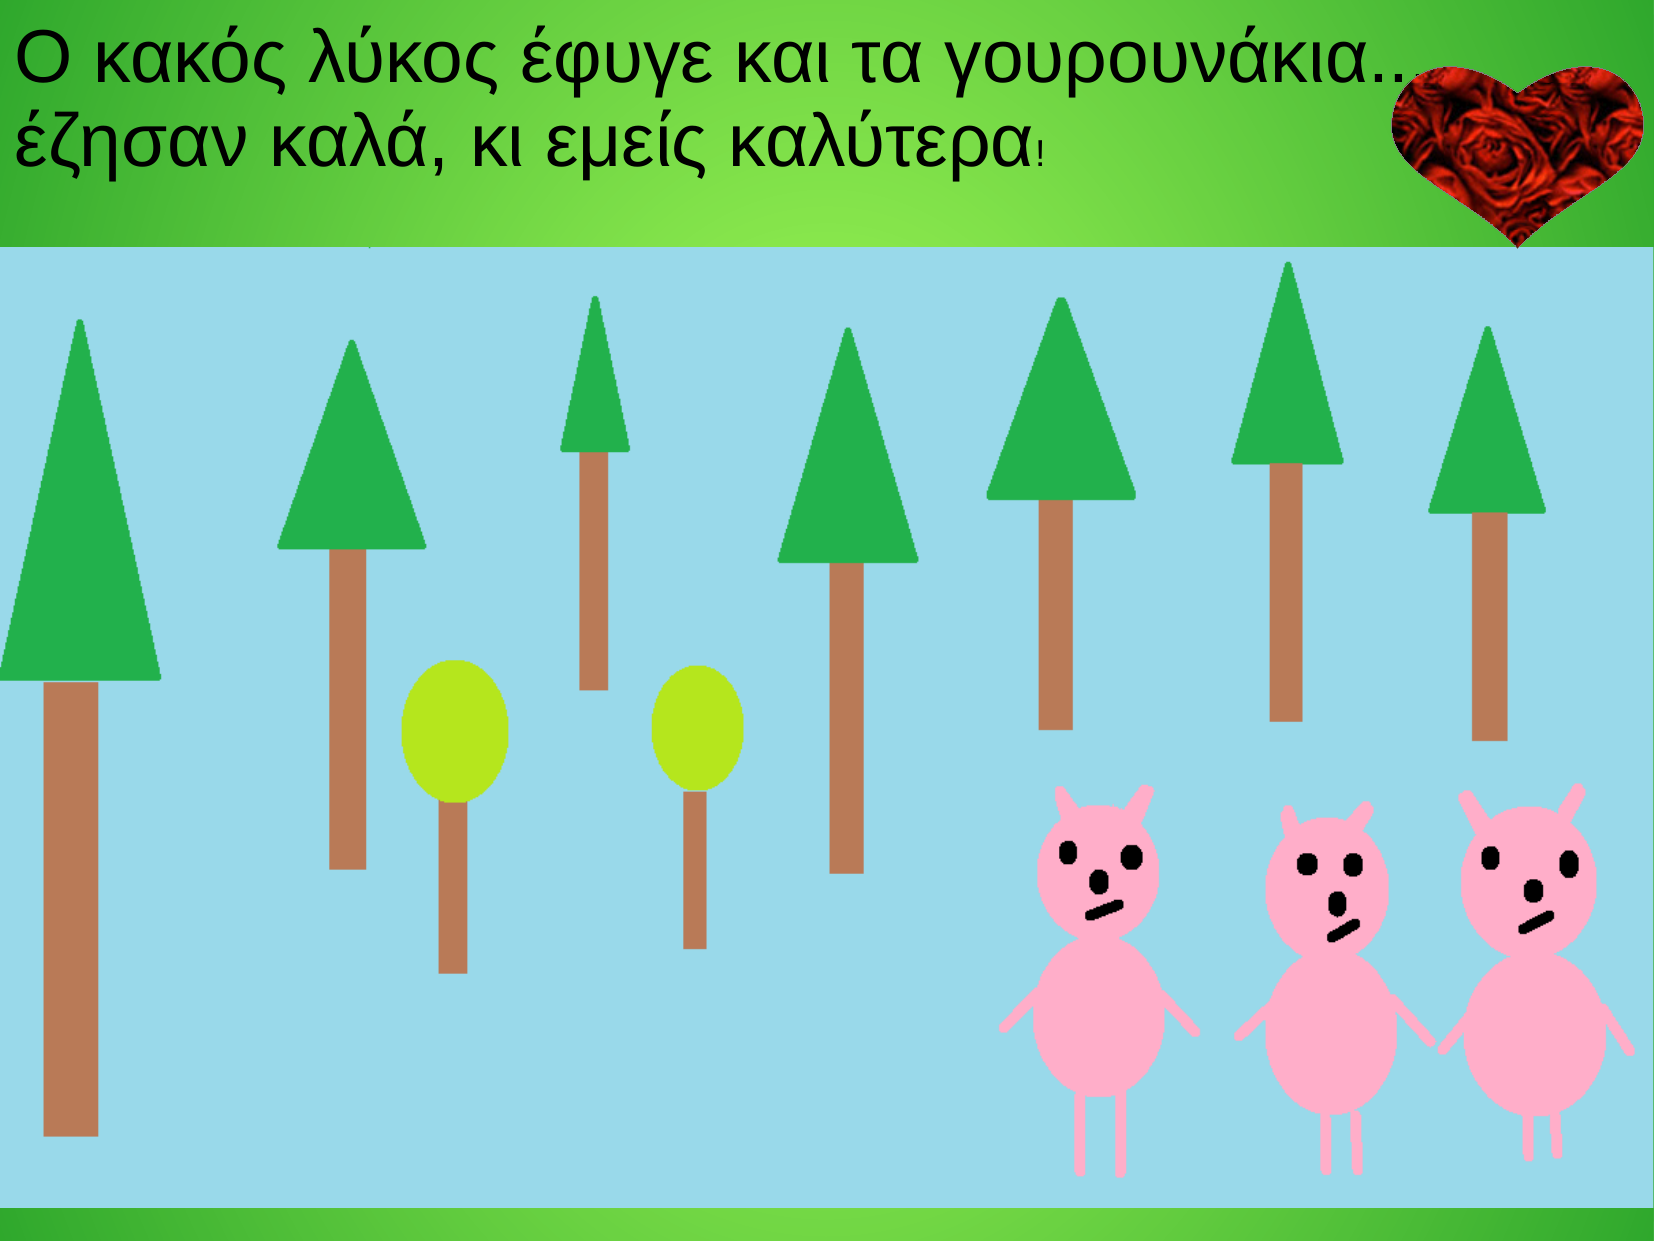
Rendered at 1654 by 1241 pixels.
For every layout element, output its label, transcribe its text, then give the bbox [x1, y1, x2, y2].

text_box [1391, 66, 1644, 249]
text_box Ο κακός λύκος έφυγε και τα γουρουνάκια... έζησαν καλά, κι εμείς καλύτερα! [0, 7, 1654, 191]
picture [0, 247, 1654, 1208]
